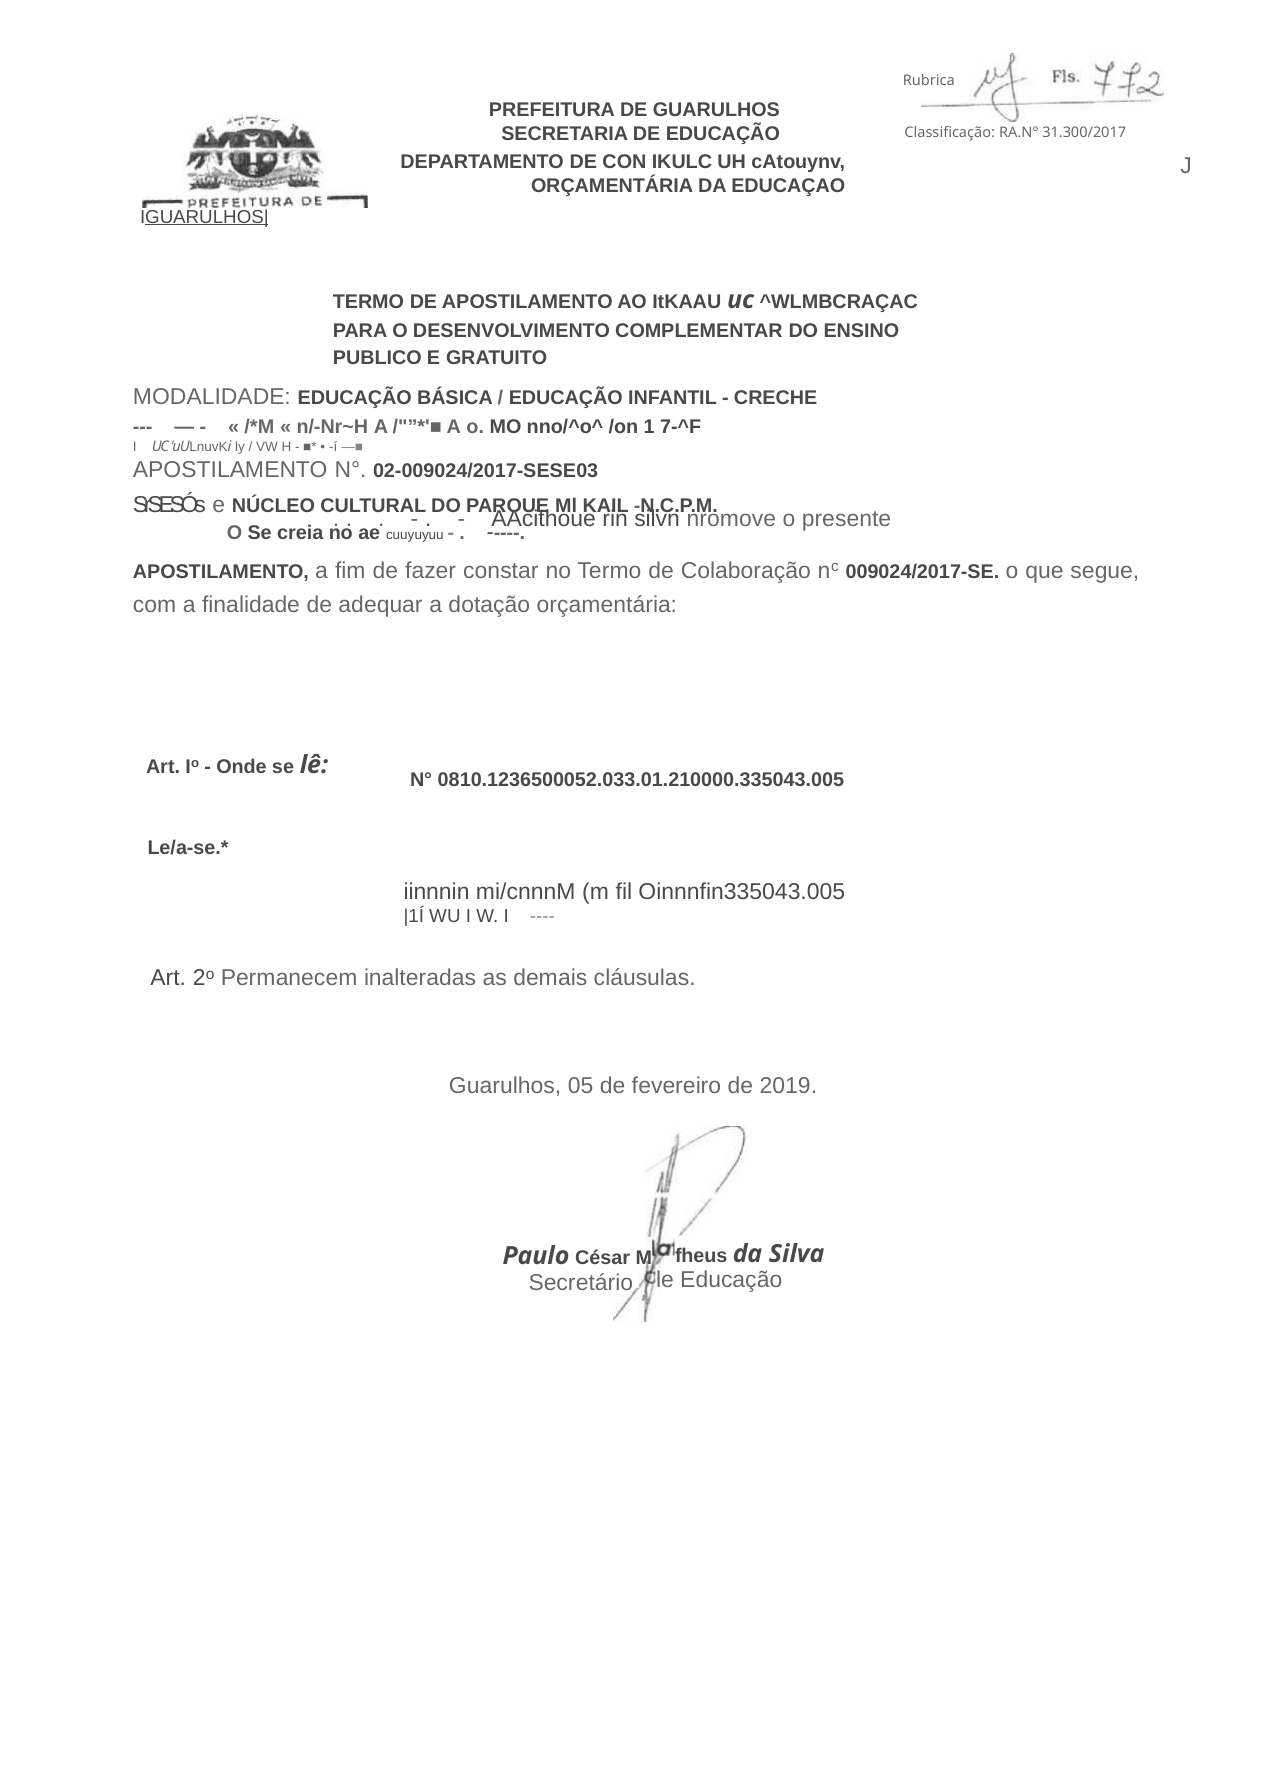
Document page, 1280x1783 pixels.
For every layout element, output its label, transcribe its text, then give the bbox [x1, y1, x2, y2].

picture [613, 1127, 746, 1323]
text_box TERMO DE APOSTILAMENTO AO ItKAAU uc ^wlmBCRAÇAC PARA O DESENVOLVIMENTO COMPLEMENTAR DO ENSINO PUBLICO E GRATUITO MODALIDADE: EDUCAÇÃO BÁSICA / EDUCAÇÃO INFANTIL - CRECHE --- — - « /*m « n/-Nr~H a /"”*'■ a o. mo nno/^o^ /on 1 7-^F I UC 'uULnuvKi ly / VW H - ■* • -í —■ APOSTILAMENTO N°. 02-009024/2017-SESE03 SrSESÓs e NÚCLEO CULTURAL DO PAROUE Ml KAIL -N.C.P.M. . . . - . - AAcithoue rin silvn nromove o presente O Se creia no ae cuuyuyuu - . -----. APOSTILAMENTO, a fim de fazer constar no Termo de Colaboração nc 009024/2017-SE. o que segue, com a finalidade de adequar a dotação orçamentária: [133, 286, 1164, 686]
text_box J [1181, 150, 1190, 171]
text_box PREFEITURA DE GUARULHOS SECRETARIA DE EDUCAÇÃO [489, 96, 794, 148]
text_box DEPARTAMENTO DE CON IKULC uh cAtouynv, ORÇAMENTÁRIA DA EDUCAÇAO [400, 149, 886, 199]
text_box Art. 2o Permanecem inalteradas as demais cláusulas. [150, 963, 727, 995]
text_box fheus da Silva [675, 1237, 821, 1256]
text_box Art. Io - Onde se lê: [146, 749, 361, 775]
text_box N° 0810.1236500052.033.01.210000.335043.005 [410, 766, 910, 797]
text_box IGUARULHOS| [140, 204, 372, 246]
text_box Le/a-se.* [148, 835, 236, 858]
picture [142, 114, 368, 204]
picture [921, 53, 1164, 122]
text_box Classificação: RA.N° 31.300/2017 [904, 123, 1154, 146]
text_box Paulo César M [503, 1240, 653, 1259]
text_box Guarulhos, 05 de fevereiro de 2019. [439, 1071, 827, 1100]
text_box Rubrica [903, 71, 970, 88]
text_box le Educação [656, 1265, 795, 1286]
text_box iinnnin mi/cnnnM (m fil Oinnnfin335043.005 |1Í WU I W. I ---- [403, 876, 915, 909]
text_box Secretário [528, 1267, 638, 1286]
